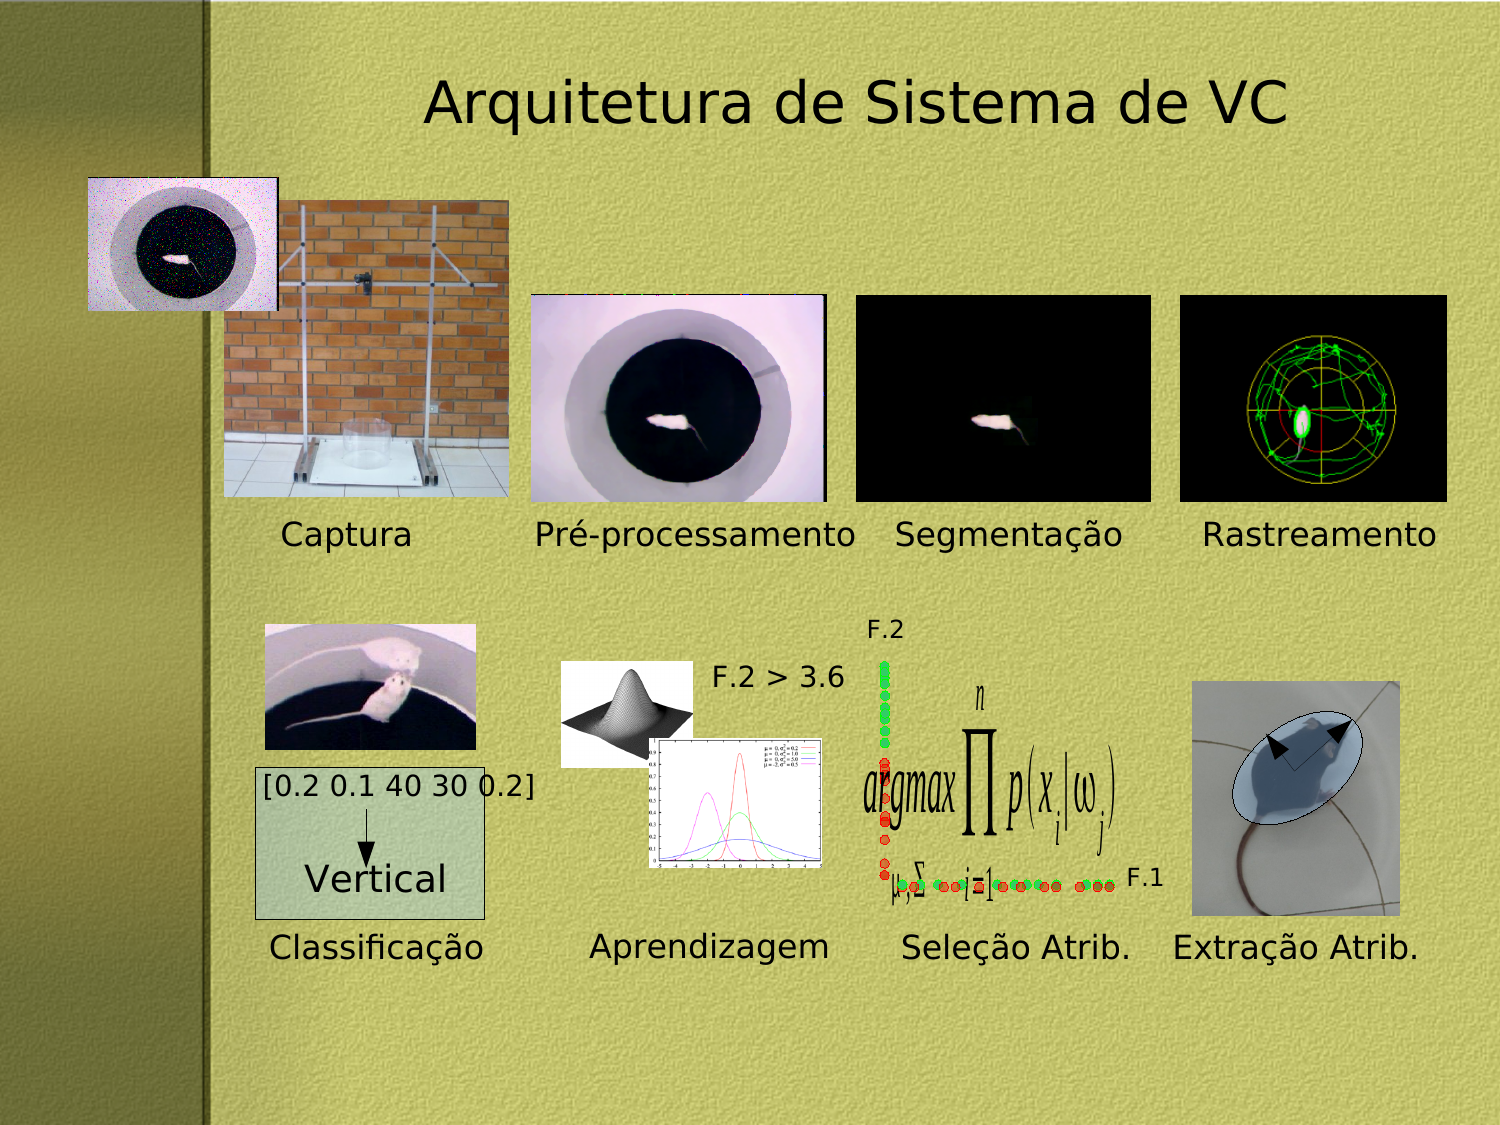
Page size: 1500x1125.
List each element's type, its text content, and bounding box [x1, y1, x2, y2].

text_box [992, 879, 1008, 892]
text_box F.2 [851, 608, 920, 653]
text_box [1269, 711, 1352, 770]
text_box [0.2 0.1 40 30 0.2] [248, 761, 554, 811]
text_box [1051, 879, 1062, 892]
text_box Seleção Atrib. [886, 921, 1143, 975]
text_box [1034, 879, 1049, 892]
text_box [1232, 719, 1363, 825]
text_box [1075, 879, 1091, 892]
text_box Rastreamento [1187, 507, 1448, 562]
text_box [255, 811, 485, 920]
text_box [933, 879, 949, 892]
text_box Classificação [254, 921, 495, 975]
text_box Pré-processamento [519, 507, 866, 562]
text_box Extração Atrib. [1157, 921, 1431, 975]
text_box [1104, 879, 1111, 892]
text_box Aprendizagem [574, 920, 841, 974]
text_box Captura [265, 507, 426, 562]
text_box Vertical [289, 850, 460, 909]
text_box Segmentação [879, 507, 1135, 562]
text_box [909, 879, 925, 892]
chart [856, 649, 1123, 916]
title Arquitetura de Sistema de VC [206, 9, 1500, 198]
text_box F.1 [1111, 856, 1180, 901]
text_box [1093, 879, 1103, 892]
text_box [897, 879, 908, 892]
picture [0, 0, 1500, 1125]
text_box [1010, 879, 1032, 892]
text_box F.2 > 3.6 [696, 652, 862, 703]
text_box [951, 879, 967, 892]
text_box [974, 882, 984, 892]
